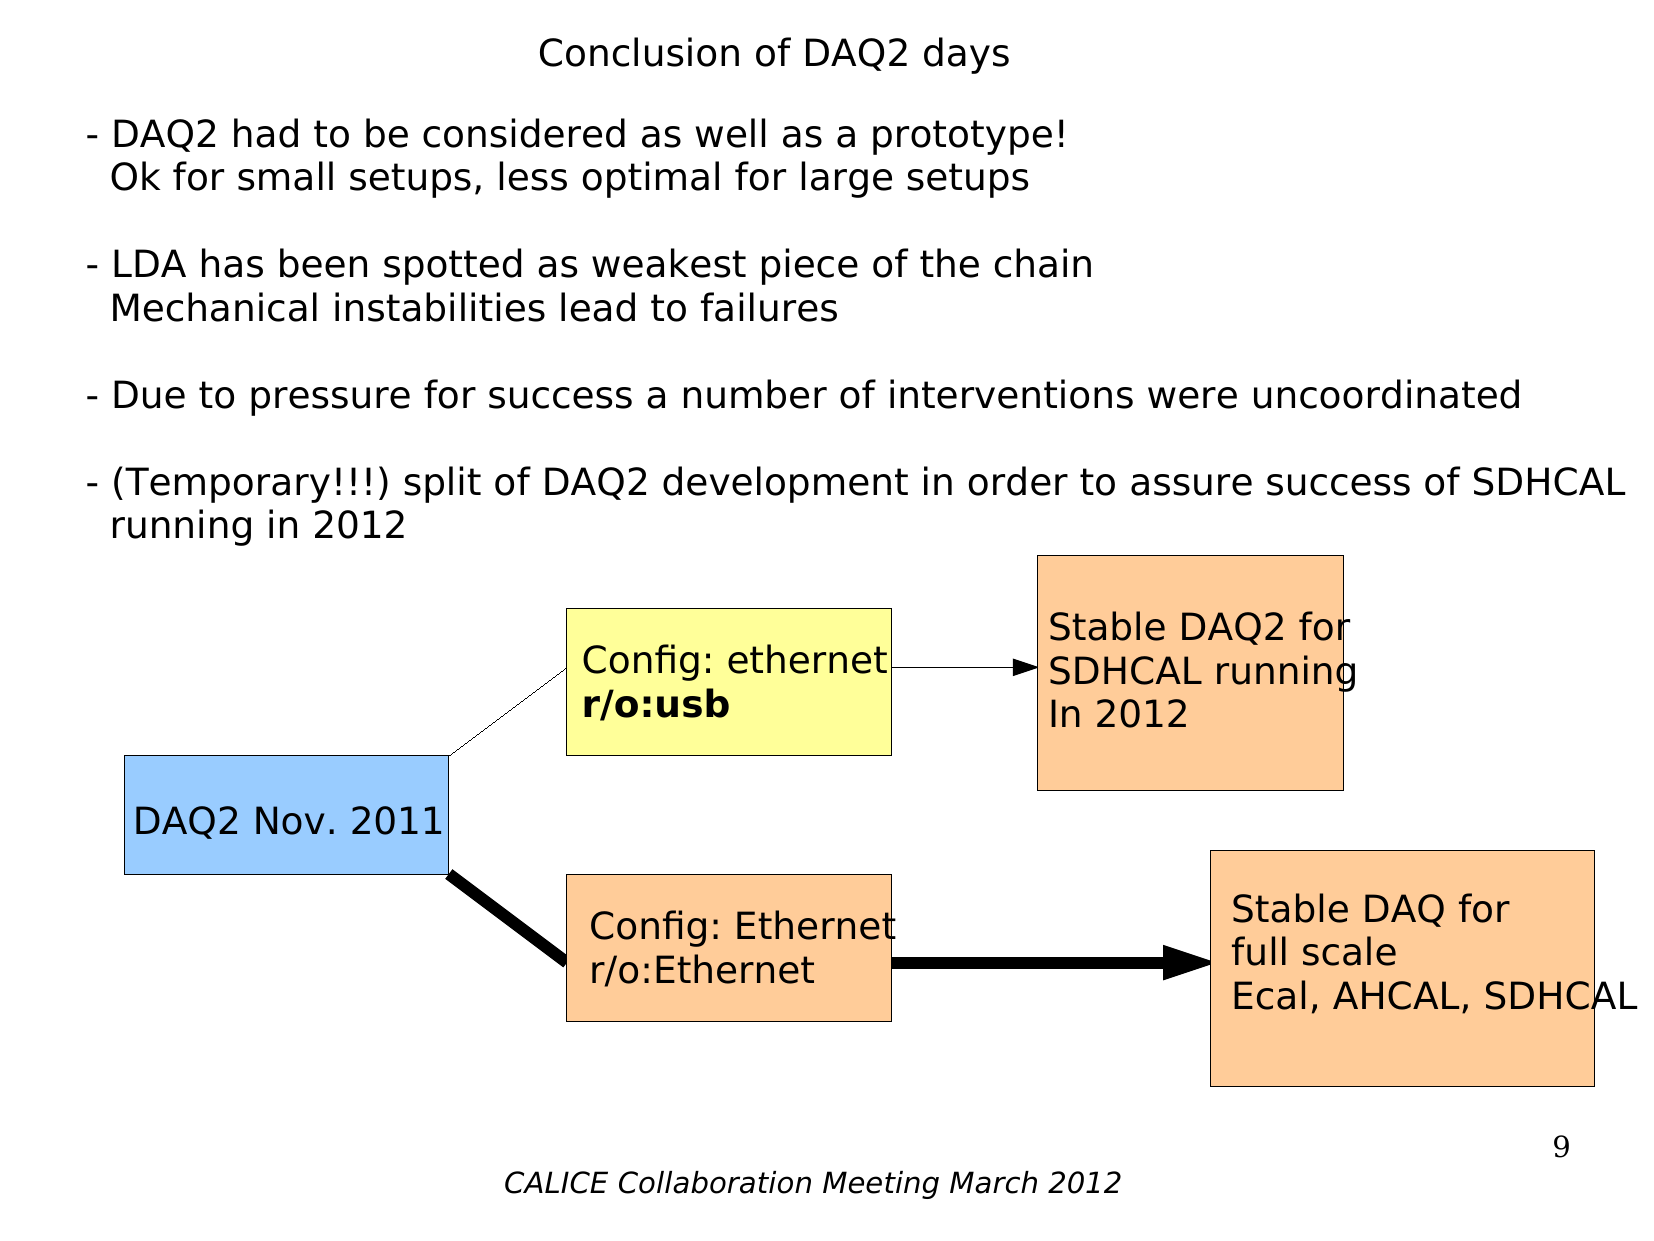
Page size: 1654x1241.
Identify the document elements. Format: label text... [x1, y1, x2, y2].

text_box Config: ethernet r/o:usb [566, 631, 903, 734]
text_box [124, 851, 449, 875]
text_box Stable DAQ2 for SDHCAL running In 2012 [1033, 598, 1386, 1241]
text_box Conclusion of DAQ2 days [523, 24, 1025, 83]
text_box - DAQ2 had to be considered as well as a prototype! Ok for small setups, less optimal for large setups - LDA has been spotted as weakest piece of the chain Mechanical instabilities lead to failures - Due to pressure for success a number of interventions were uncoordinated - (Temporary!!!) split of DAQ2 development in order to assure success of SDHCAL running in 2012 [70, 105, 1631, 556]
text_box DAQ2 Nov. 2011 [118, 792, 456, 851]
text_box [566, 734, 892, 756]
text_box [1386, 850, 1595, 879]
text_box [566, 874, 892, 1022]
text_box [566, 608, 892, 631]
text_box Stable DAQ for full scale Ecal, AHCAL, SDHCAL [1386, 879, 1652, 1101]
text_box Config: Ethernet r/o:Ethernet [574, 897, 911, 1000]
text_box [124, 755, 449, 792]
text_box [1037, 555, 1344, 598]
